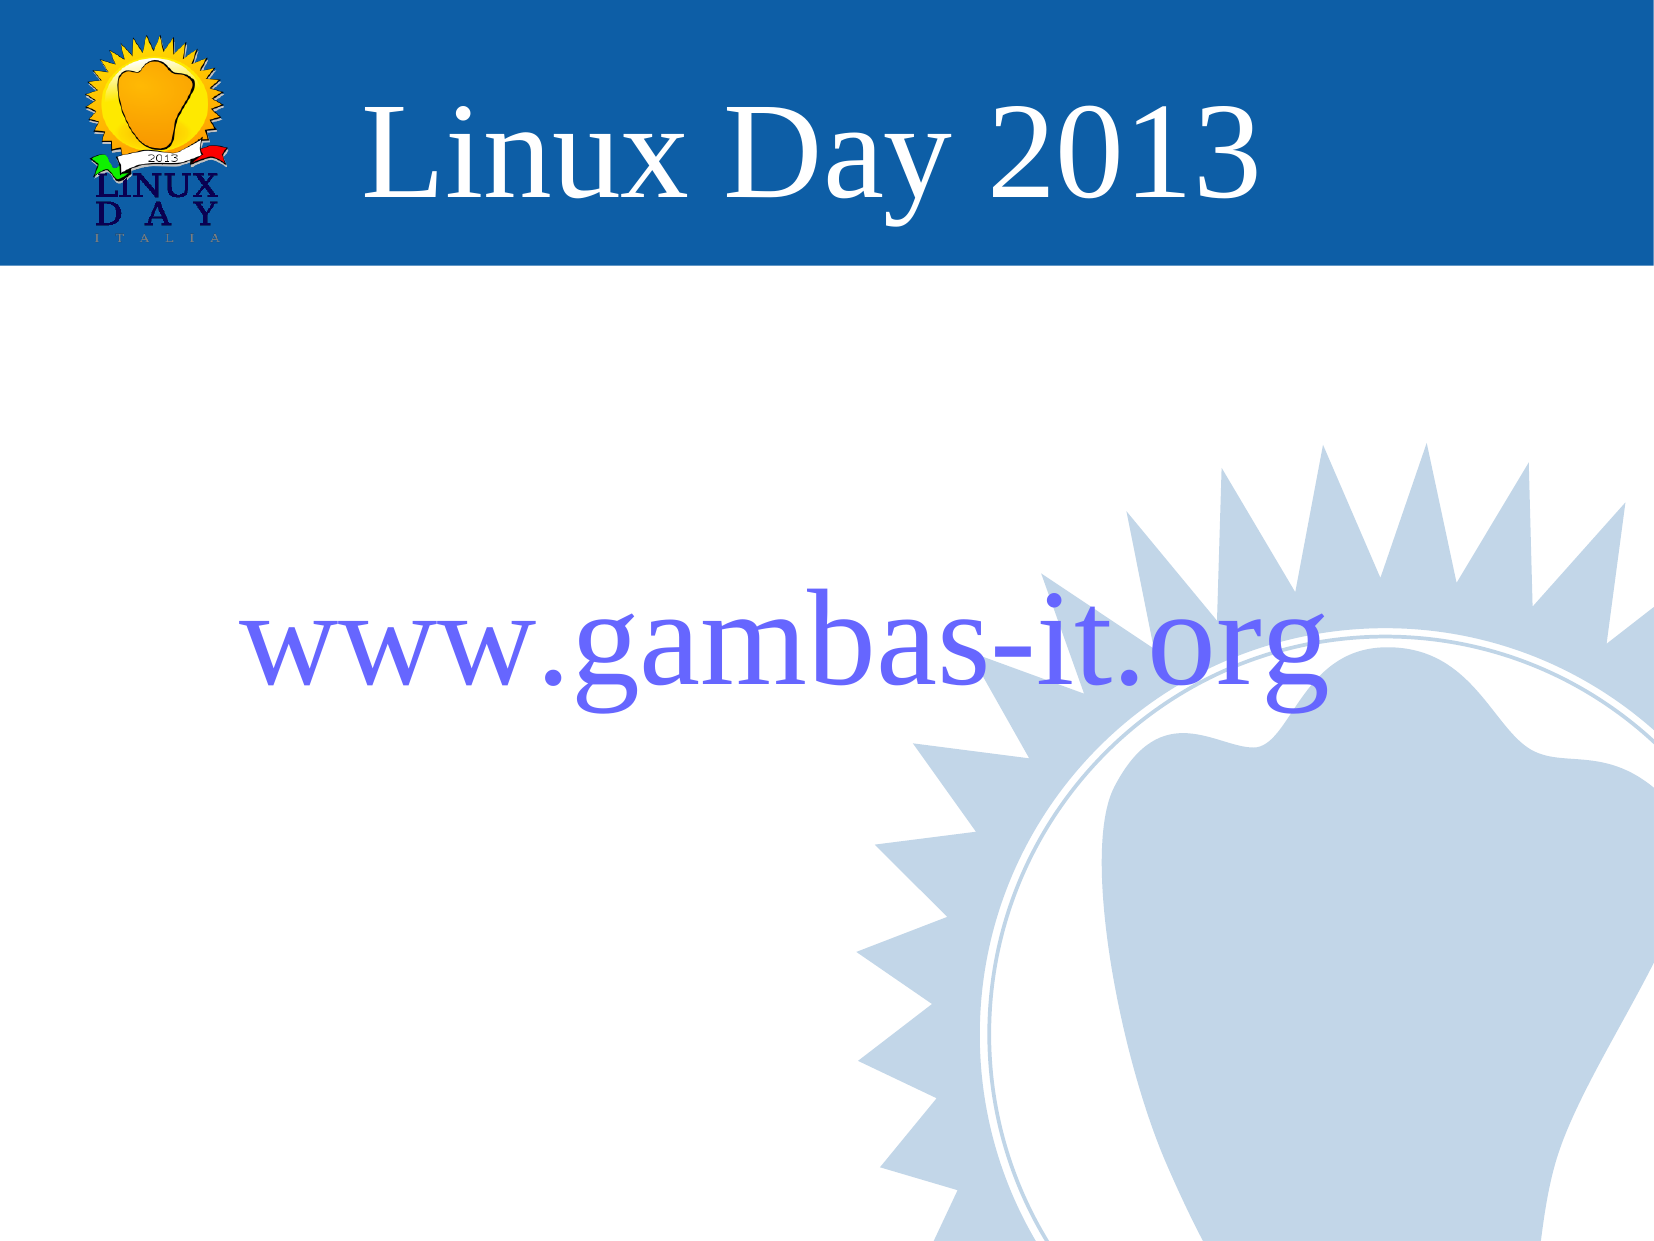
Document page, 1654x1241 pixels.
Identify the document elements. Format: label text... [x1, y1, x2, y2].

title Linux Day 2013 [237, 47, 1465, 255]
text_box www.gambas-it.org [59, 555, 1512, 723]
picture [76, 14, 237, 262]
